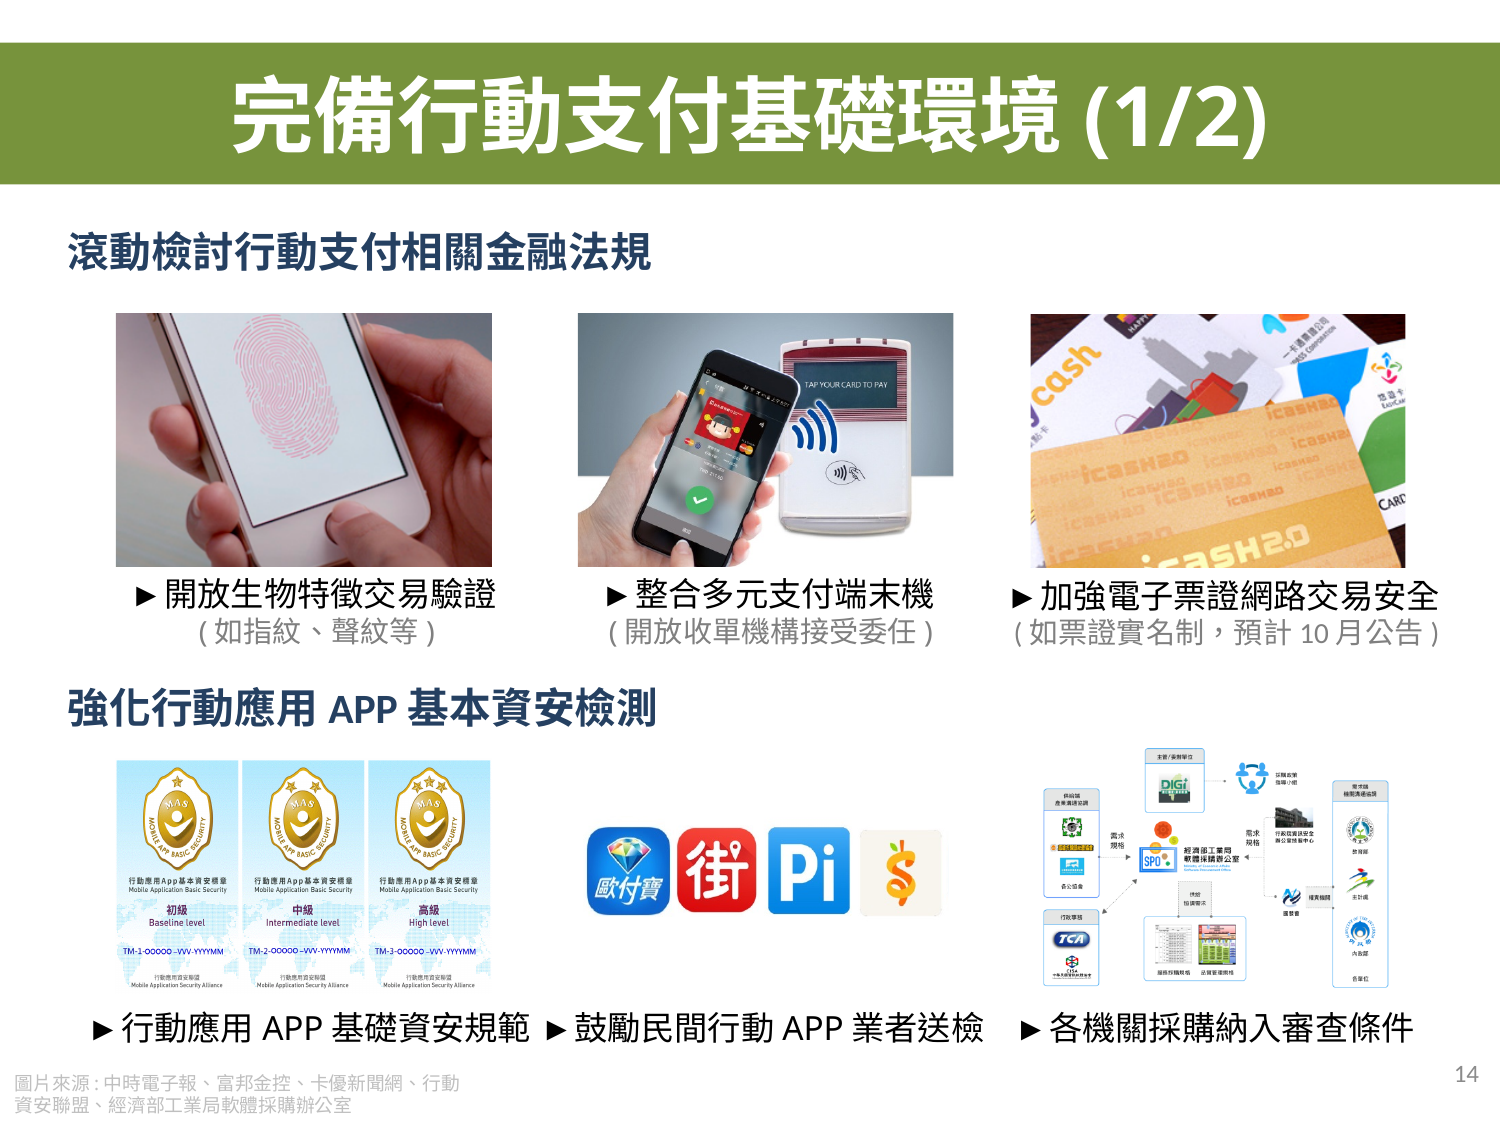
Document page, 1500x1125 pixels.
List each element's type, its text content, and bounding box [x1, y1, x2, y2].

text_box ►鼓勵民間行動APP業者送檢 [531, 999, 987, 1055]
text_box ►加強電子票證網路交易安全 (如票證實名制，預計10月公告) [998, 567, 1455, 658]
picture [115, 758, 492, 994]
picture [115, 313, 492, 567]
text_box 圖片來源:中時電子報、富邦金控、卡優新聞網、行動資安聯盟、經濟部工業局軟體採購辦公室 [0, 1064, 485, 1125]
picture [577, 313, 954, 567]
picture [1030, 739, 1406, 994]
text_box ►整合多元支付端末機 (開放收單機構接受委任) [592, 566, 950, 656]
text_box ►開放生物特徵交易驗證 (如指紋、聲紋等) [121, 566, 512, 656]
text_box ►各機關採購納入審查條件 [987, 999, 1449, 1055]
picture [1030, 314, 1406, 567]
text_box 滾動檢討行動支付相關金融法規 [53, 218, 922, 284]
text_box 強化行動應用APP基本資安檢測 [53, 674, 803, 739]
slide_number <編號> [1144, 1042, 1495, 1103]
picture [583, 784, 949, 945]
text_box 完備行動支付基礎環境(1/2) [0, 42, 1500, 185]
text_box ►行動應用APP基礎資安規範 [78, 999, 531, 1055]
